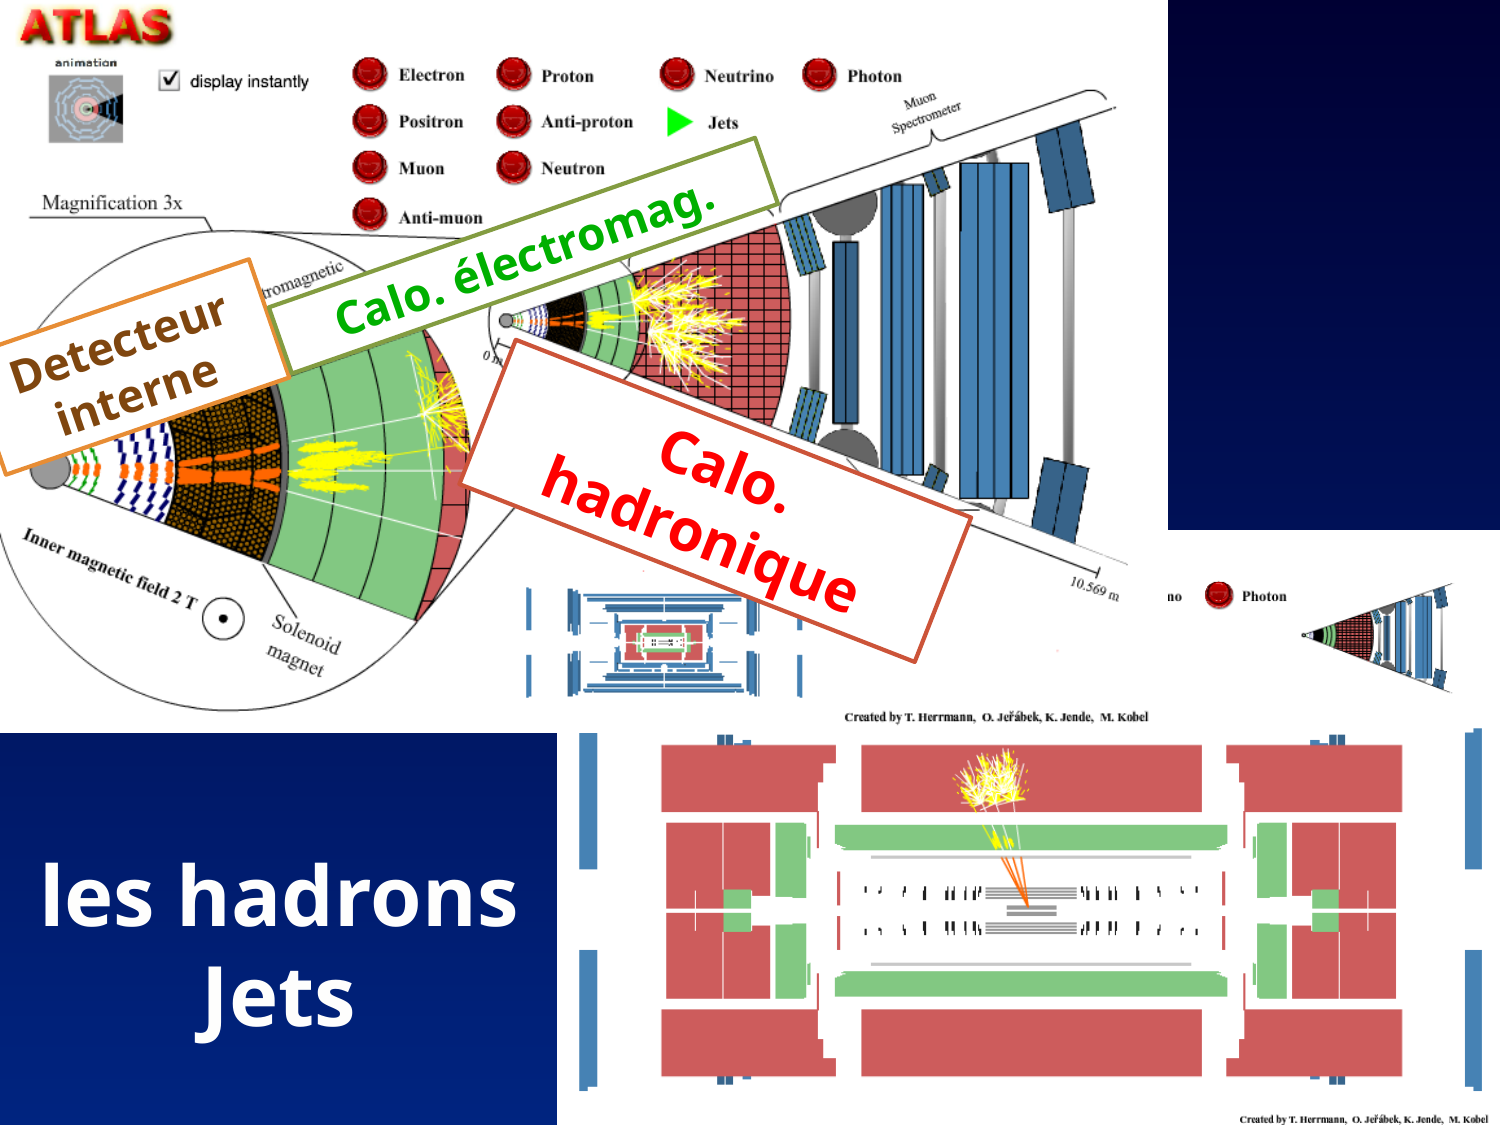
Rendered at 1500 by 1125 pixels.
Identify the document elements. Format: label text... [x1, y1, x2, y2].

text_box Detecteur interne [0, 259, 290, 475]
picture [0, 0, 1500, 1125]
text_box les hadrons Jets [24, 835, 535, 1051]
text_box Calo. hadronique [459, 339, 972, 662]
text_box Calo. électromag. [268, 137, 778, 374]
